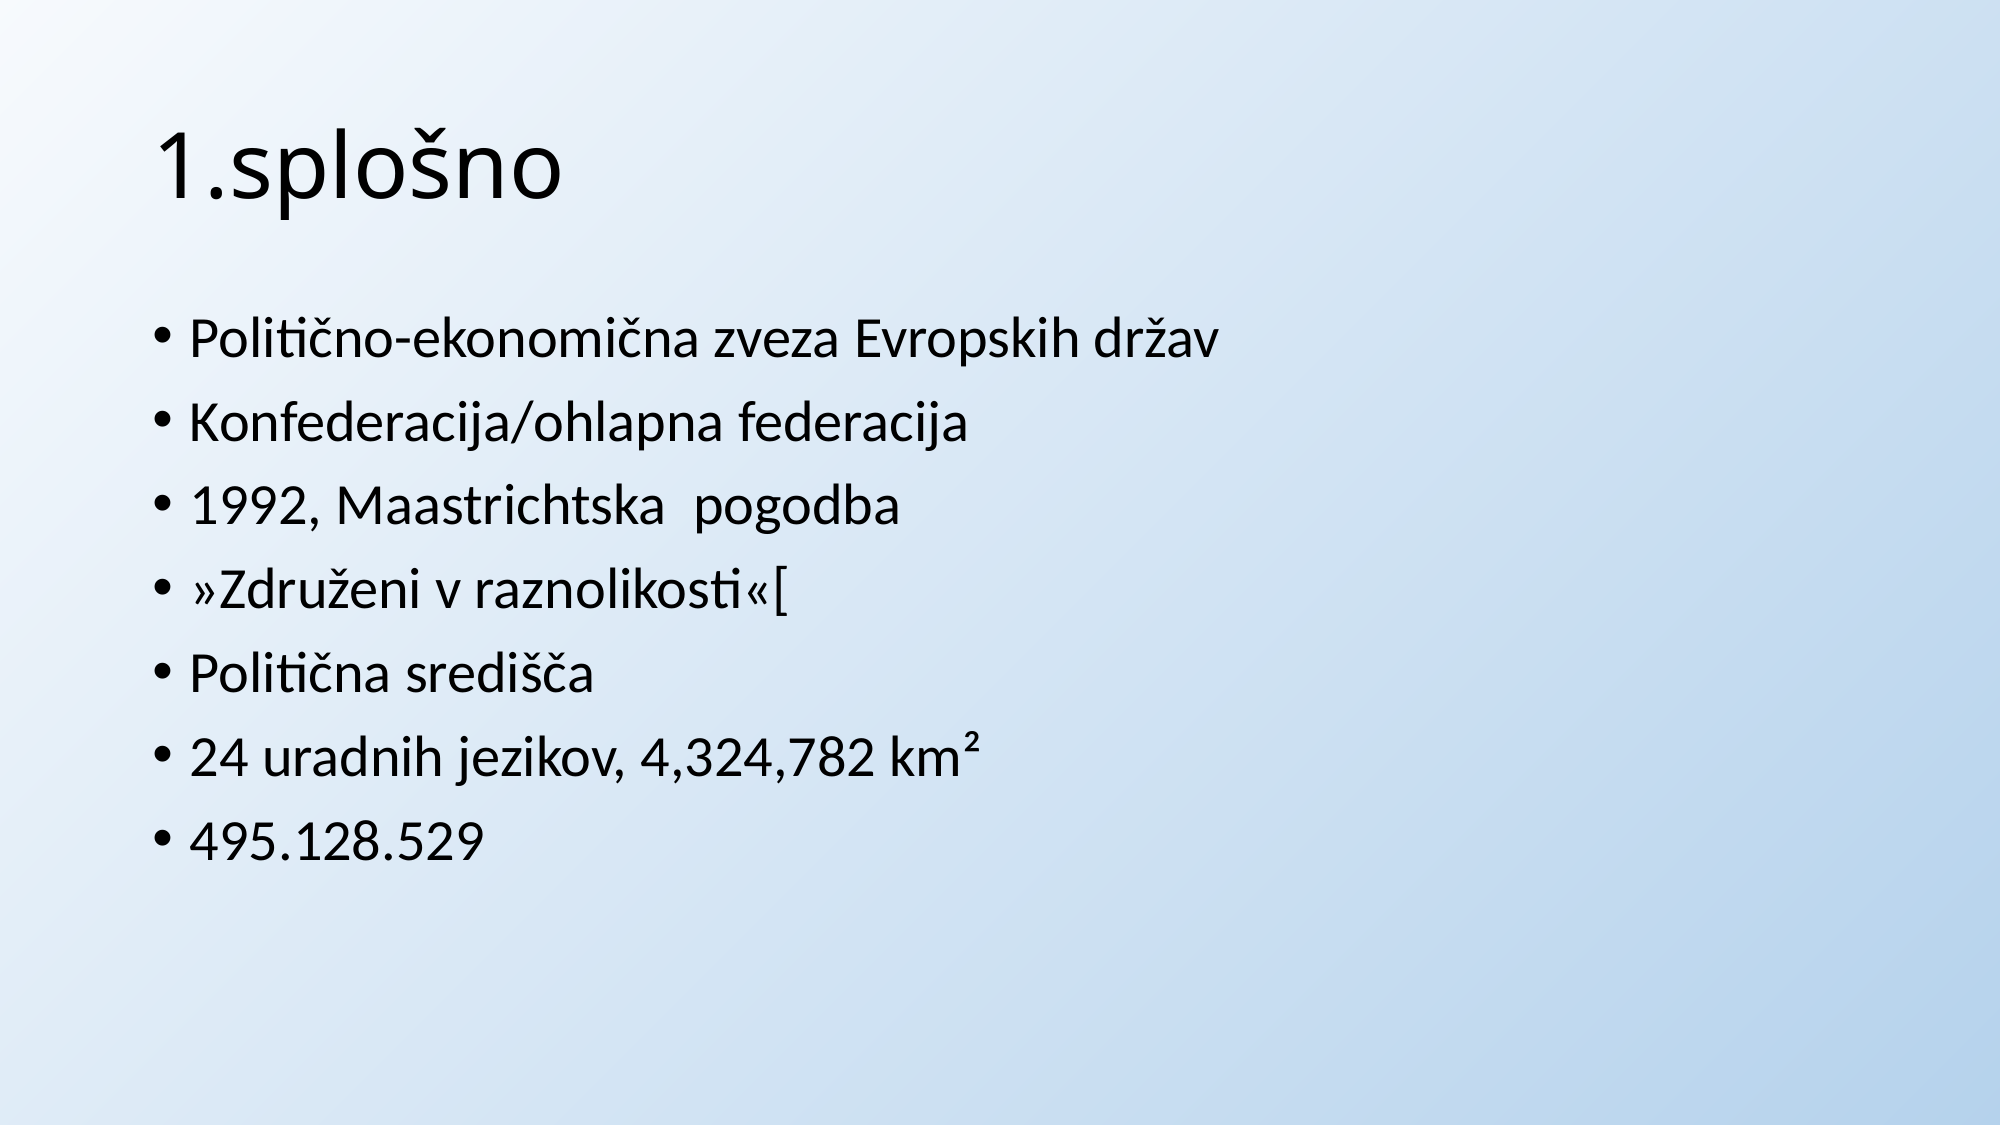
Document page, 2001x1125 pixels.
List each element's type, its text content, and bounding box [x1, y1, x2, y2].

title 1.splošno [137, 59, 1863, 278]
list Politično-ekonomična zveza Evropskih držav Konfederacija/ohlapna federacija 1992, Maastrichtska pogodba »Združeni v raznolikosti«[ Politična središča 24 uradnih jezikov, 4,324,782 km² 495.128.529 [137, 299, 1863, 1014]
